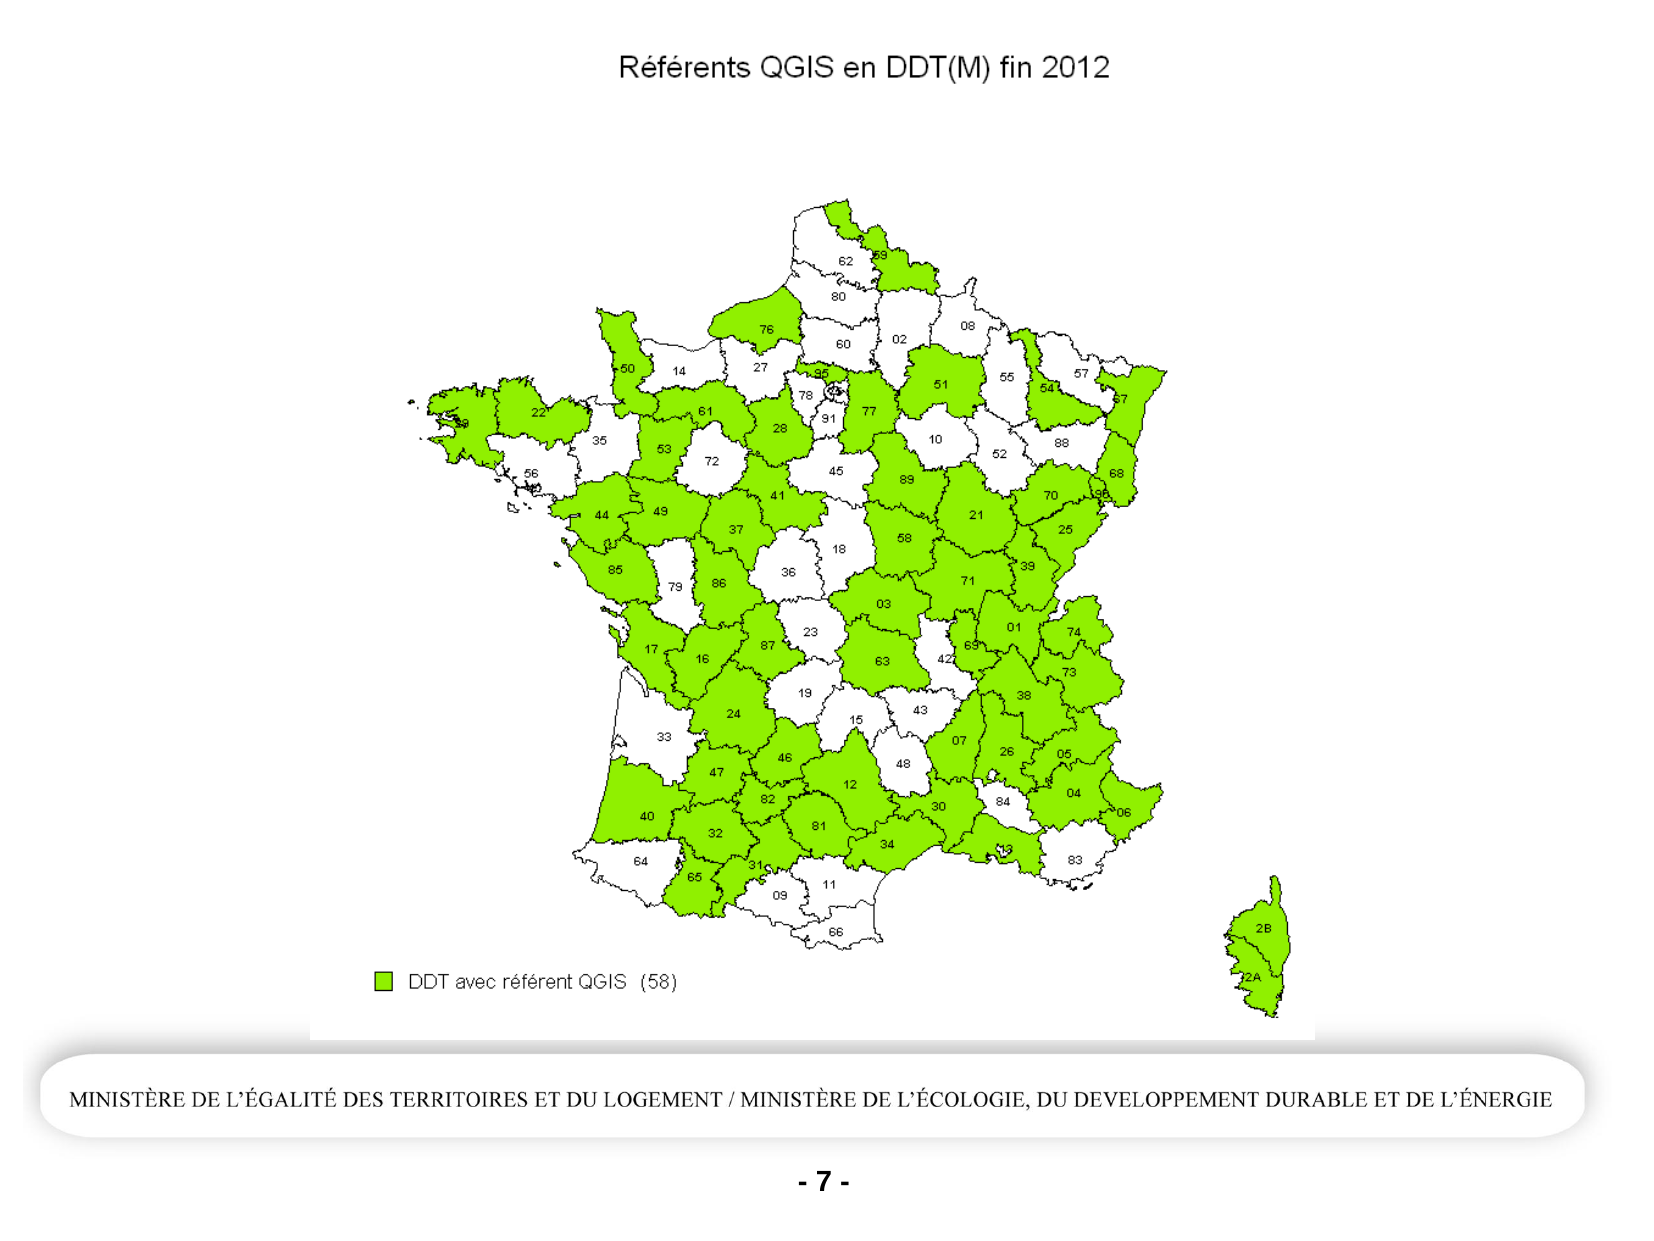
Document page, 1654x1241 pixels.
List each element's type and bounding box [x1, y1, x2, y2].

picture [23, 35, 1612, 1159]
